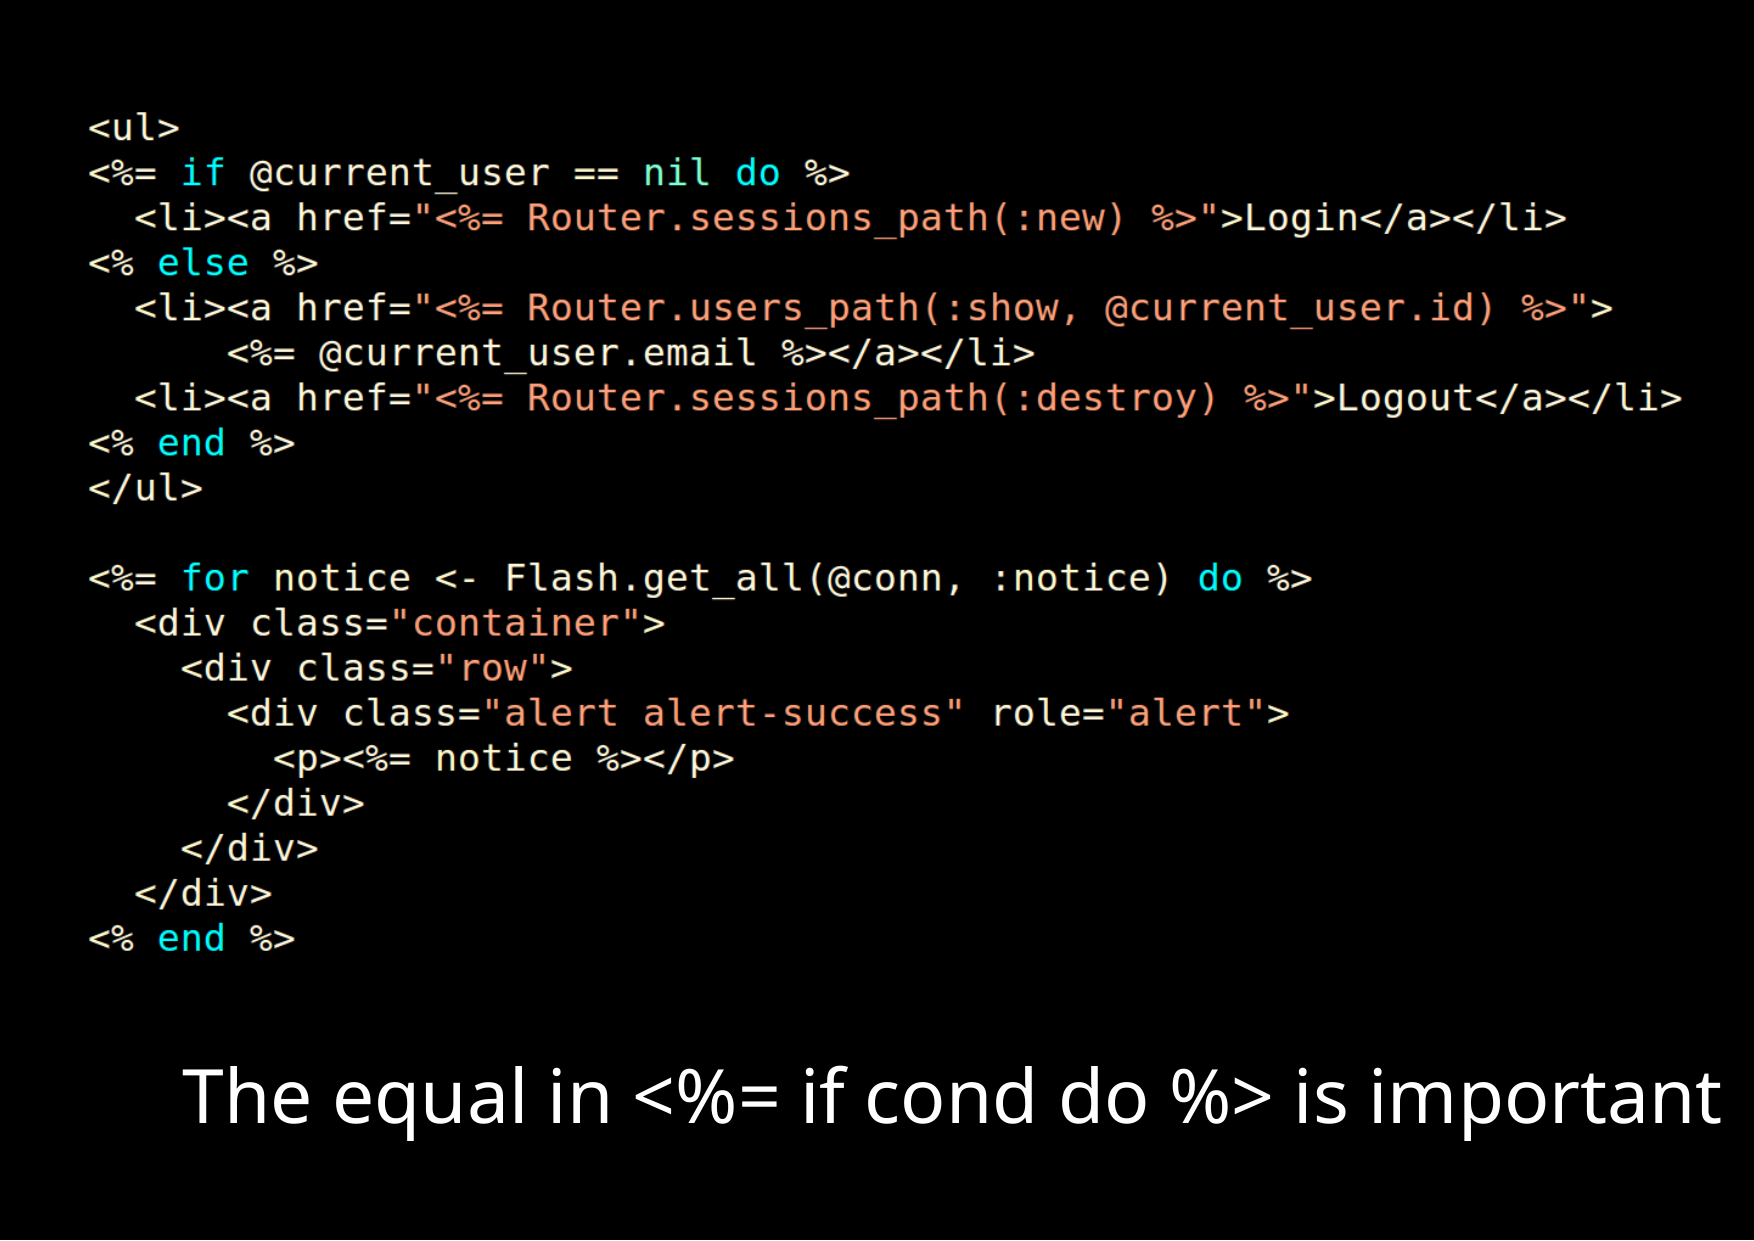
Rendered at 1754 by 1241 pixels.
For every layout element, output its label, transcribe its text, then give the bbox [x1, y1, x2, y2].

text_box The equal in <%= if cond do %> is important [0, 1035, 1739, 1170]
picture [88, 105, 1688, 957]
